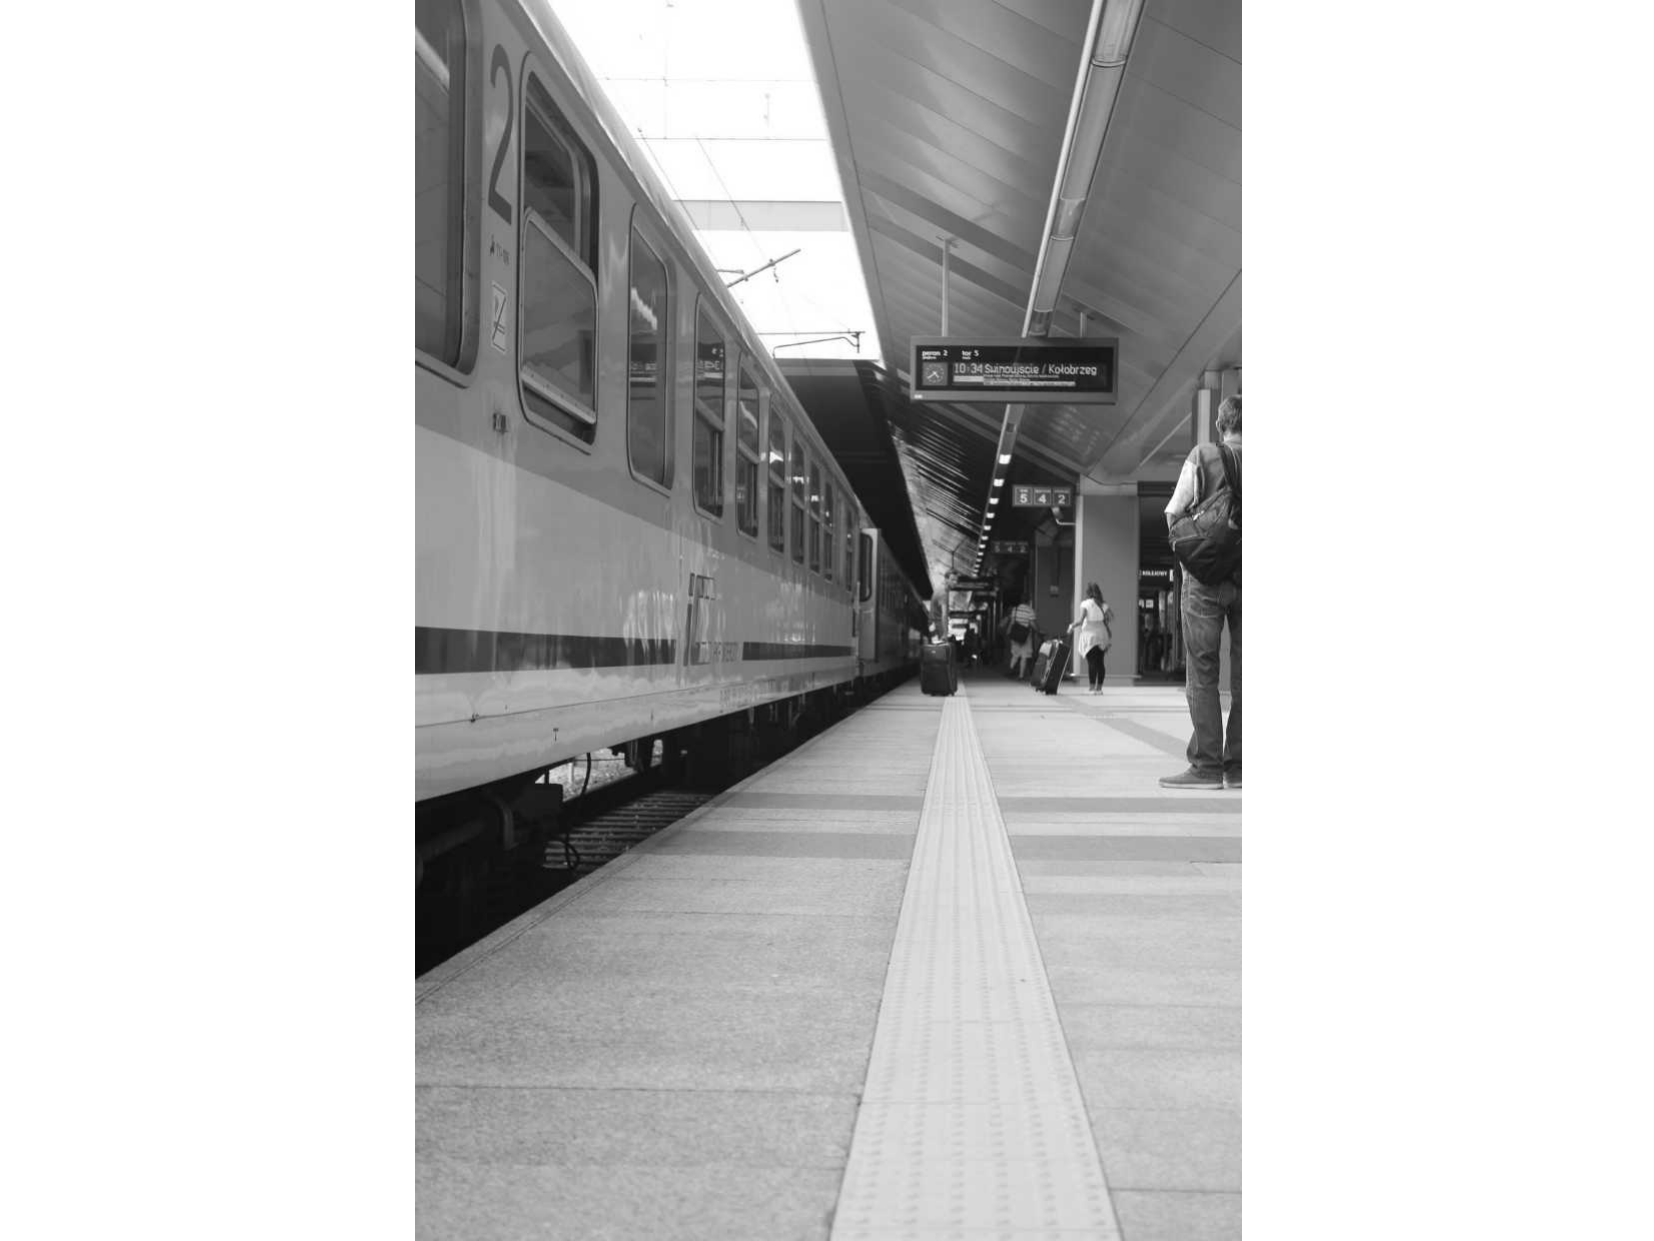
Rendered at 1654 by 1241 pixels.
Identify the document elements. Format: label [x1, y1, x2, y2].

picture [415, 0, 1242, 1241]
